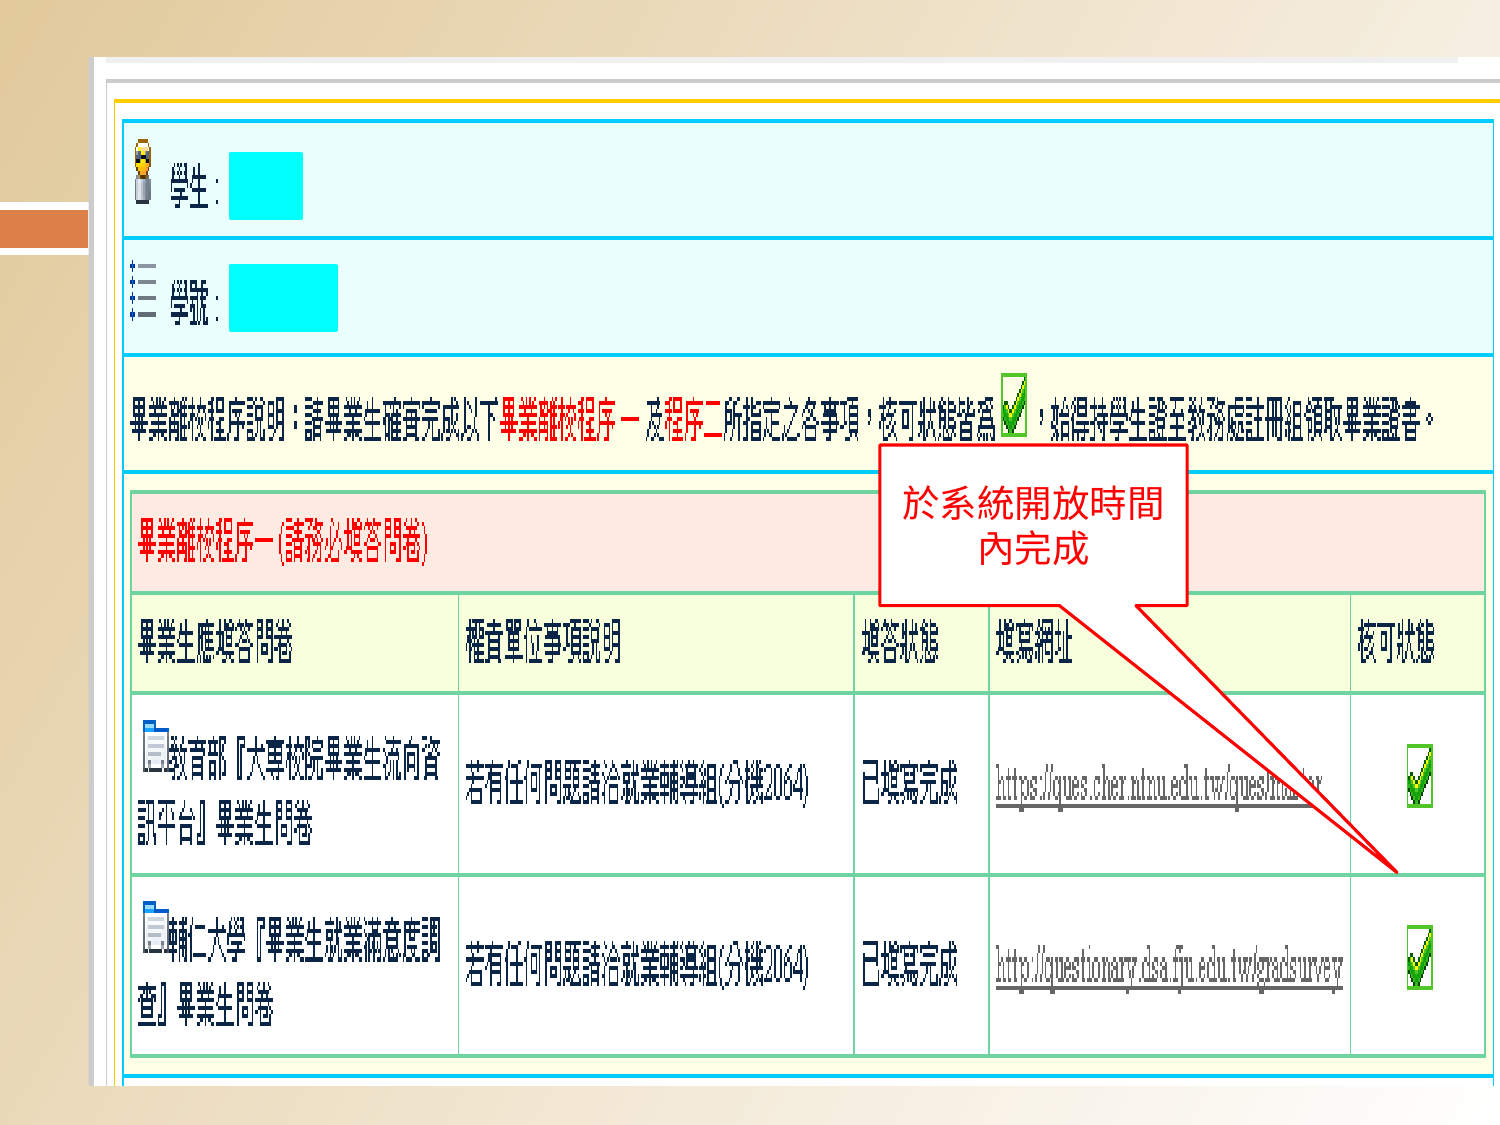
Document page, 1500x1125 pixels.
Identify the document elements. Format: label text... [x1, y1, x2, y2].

text_box 於系統開放時間內完成 [879, 445, 1398, 873]
picture [125, 475, 1492, 1073]
picture [125, 241, 1492, 352]
text_box [230, 154, 301, 218]
picture [88, 57, 1500, 1086]
text_box [230, 266, 337, 330]
list [29, 255, 1484, 1087]
picture [125, 124, 1492, 235]
picture [125, 1079, 1492, 1086]
picture [125, 358, 1492, 469]
